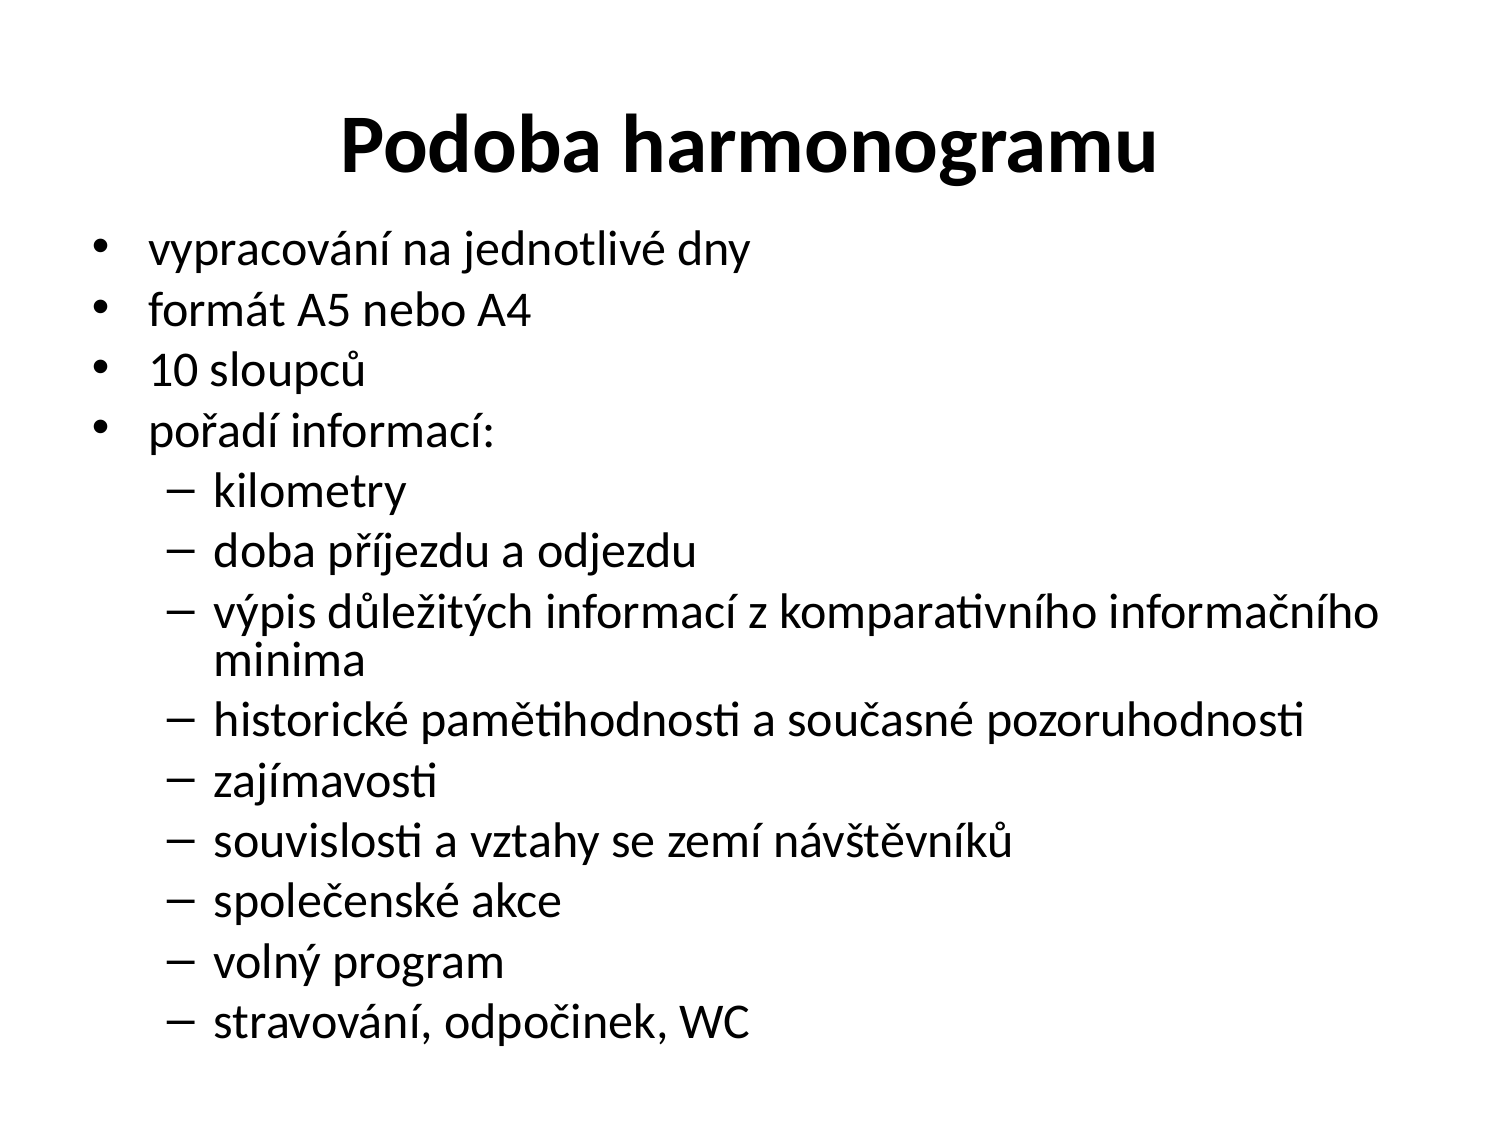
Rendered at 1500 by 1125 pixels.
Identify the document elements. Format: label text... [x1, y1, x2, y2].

title Podoba harmonogramu [75, 45, 1426, 233]
list vypracování na jednotlivé dny formát A5 nebo A4 10 sloupců pořadí informací: kilometry doba příjezdu a odjezdu výpis důležitých informací z komparativního informačního minima historické pamětihodnosti a současné pozoruhodnosti zajímavosti souvislosti a vztahy se zemí návštěvníků společenské akce volný program stravování, odpočinek, WC [76, 219, 1427, 1094]
